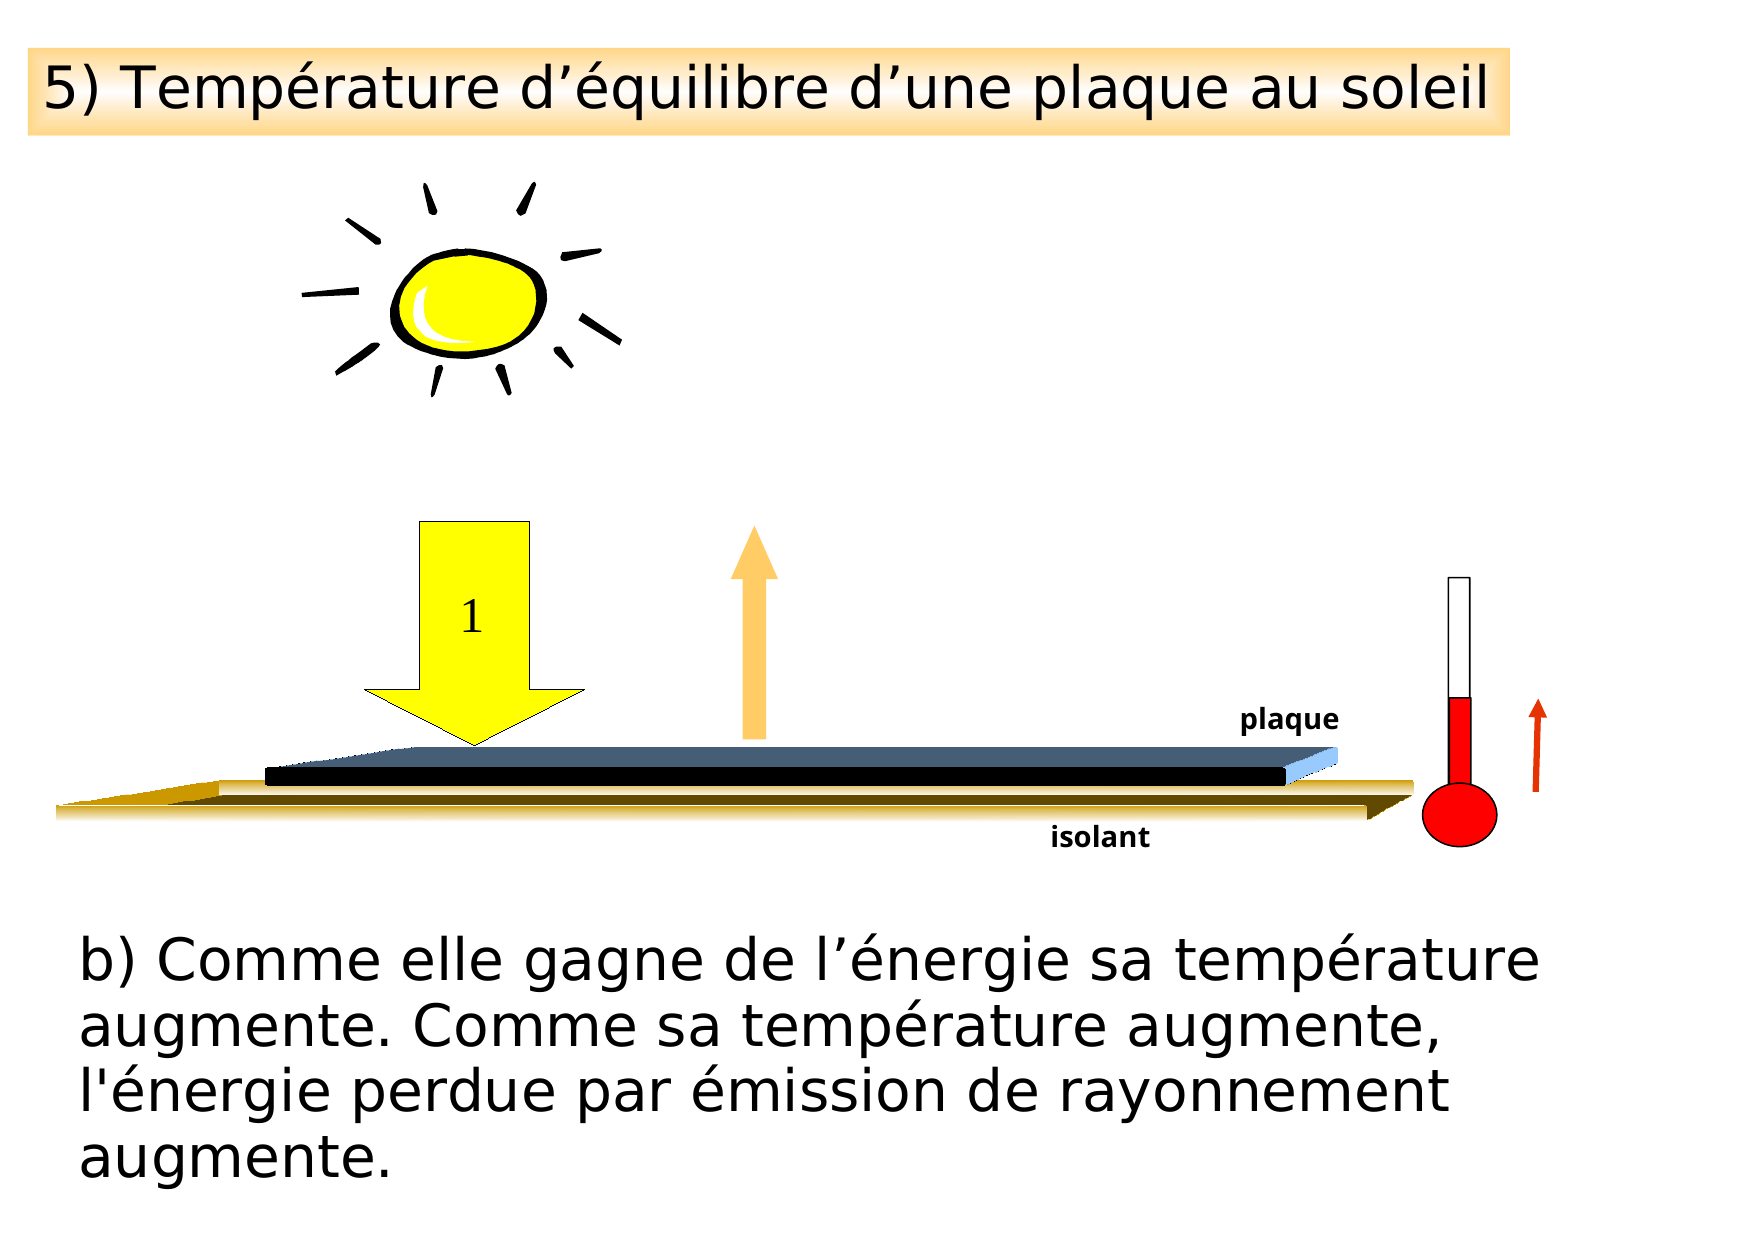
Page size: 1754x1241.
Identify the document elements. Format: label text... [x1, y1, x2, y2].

text_box [430, 365, 444, 398]
picture [44, 737, 1429, 832]
text_box [423, 182, 438, 216]
text_box [553, 346, 574, 369]
text_box [516, 181, 537, 216]
text_box [301, 287, 360, 298]
text_box plaque [1224, 690, 1477, 766]
text_box 5) Température d’équilibre d’une plaque au soleil [27, 47, 1510, 135]
text_box [730, 525, 779, 740]
text_box [495, 363, 512, 396]
text_box [335, 342, 381, 376]
text_box isolant [1035, 808, 1288, 884]
text_box [560, 248, 602, 262]
text_box b) Comme elle gagne de l’énergie sa température augmente. Comme sa température augmente, l'énergie perdue par émission de rayonnement augmente. [63, 920, 1615, 1209]
text_box [1422, 766, 1497, 847]
text_box [390, 248, 548, 360]
text_box [578, 312, 623, 346]
text_box [1448, 577, 1470, 690]
text_box 1 [451, 587, 493, 652]
text_box [364, 521, 585, 746]
text_box [345, 217, 382, 245]
text_box [27, 47, 1511, 136]
